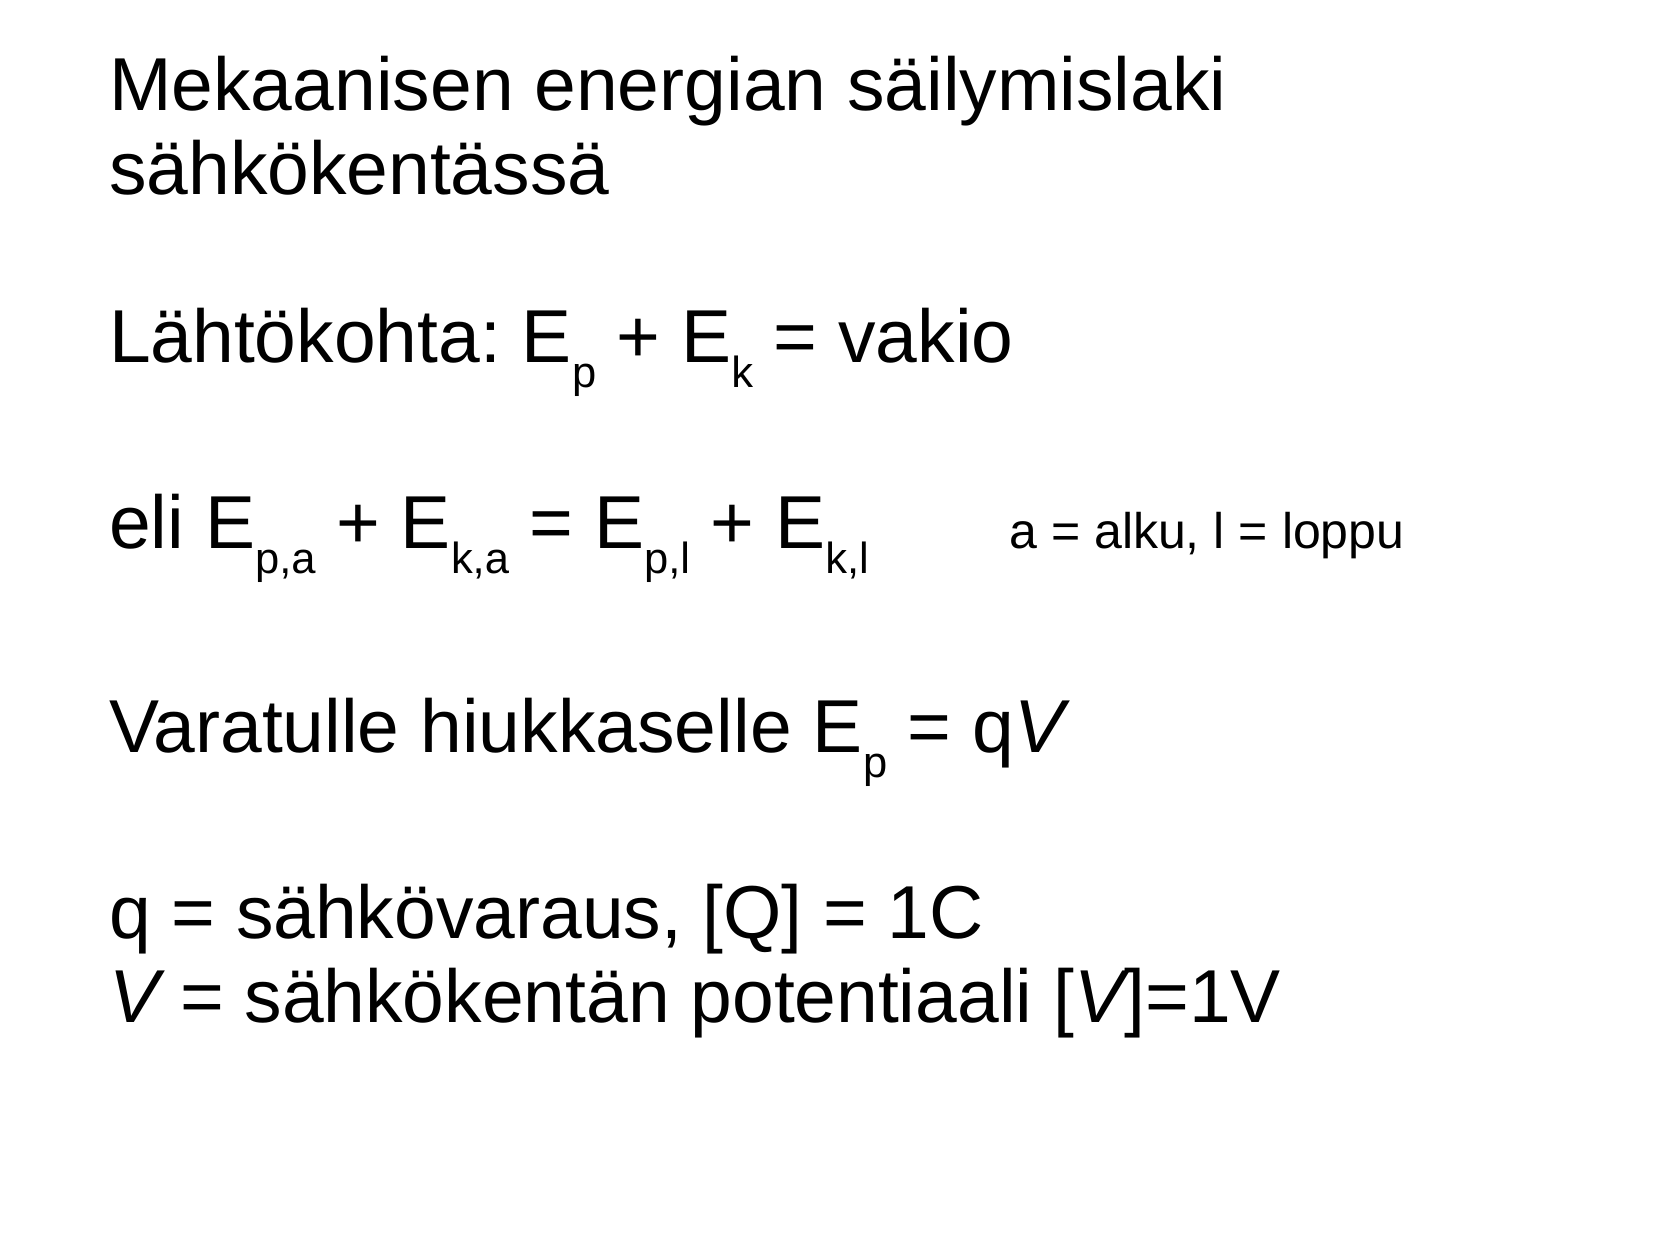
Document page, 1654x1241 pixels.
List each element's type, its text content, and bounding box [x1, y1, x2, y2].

text_box Mekaanisen energian säilymislaki sähkökentässä Lähtökohta: Ep + Ek = vakio eli Ep,a + Ek,a = Ep,l + Ek,l a = alku, l = loppu Varatulle hiukkaselle Ep = qV q = sähkövaraus, [Q] = 1C V = sähkökentän potentiaali [V]=1V [94, 35, 1524, 1142]
